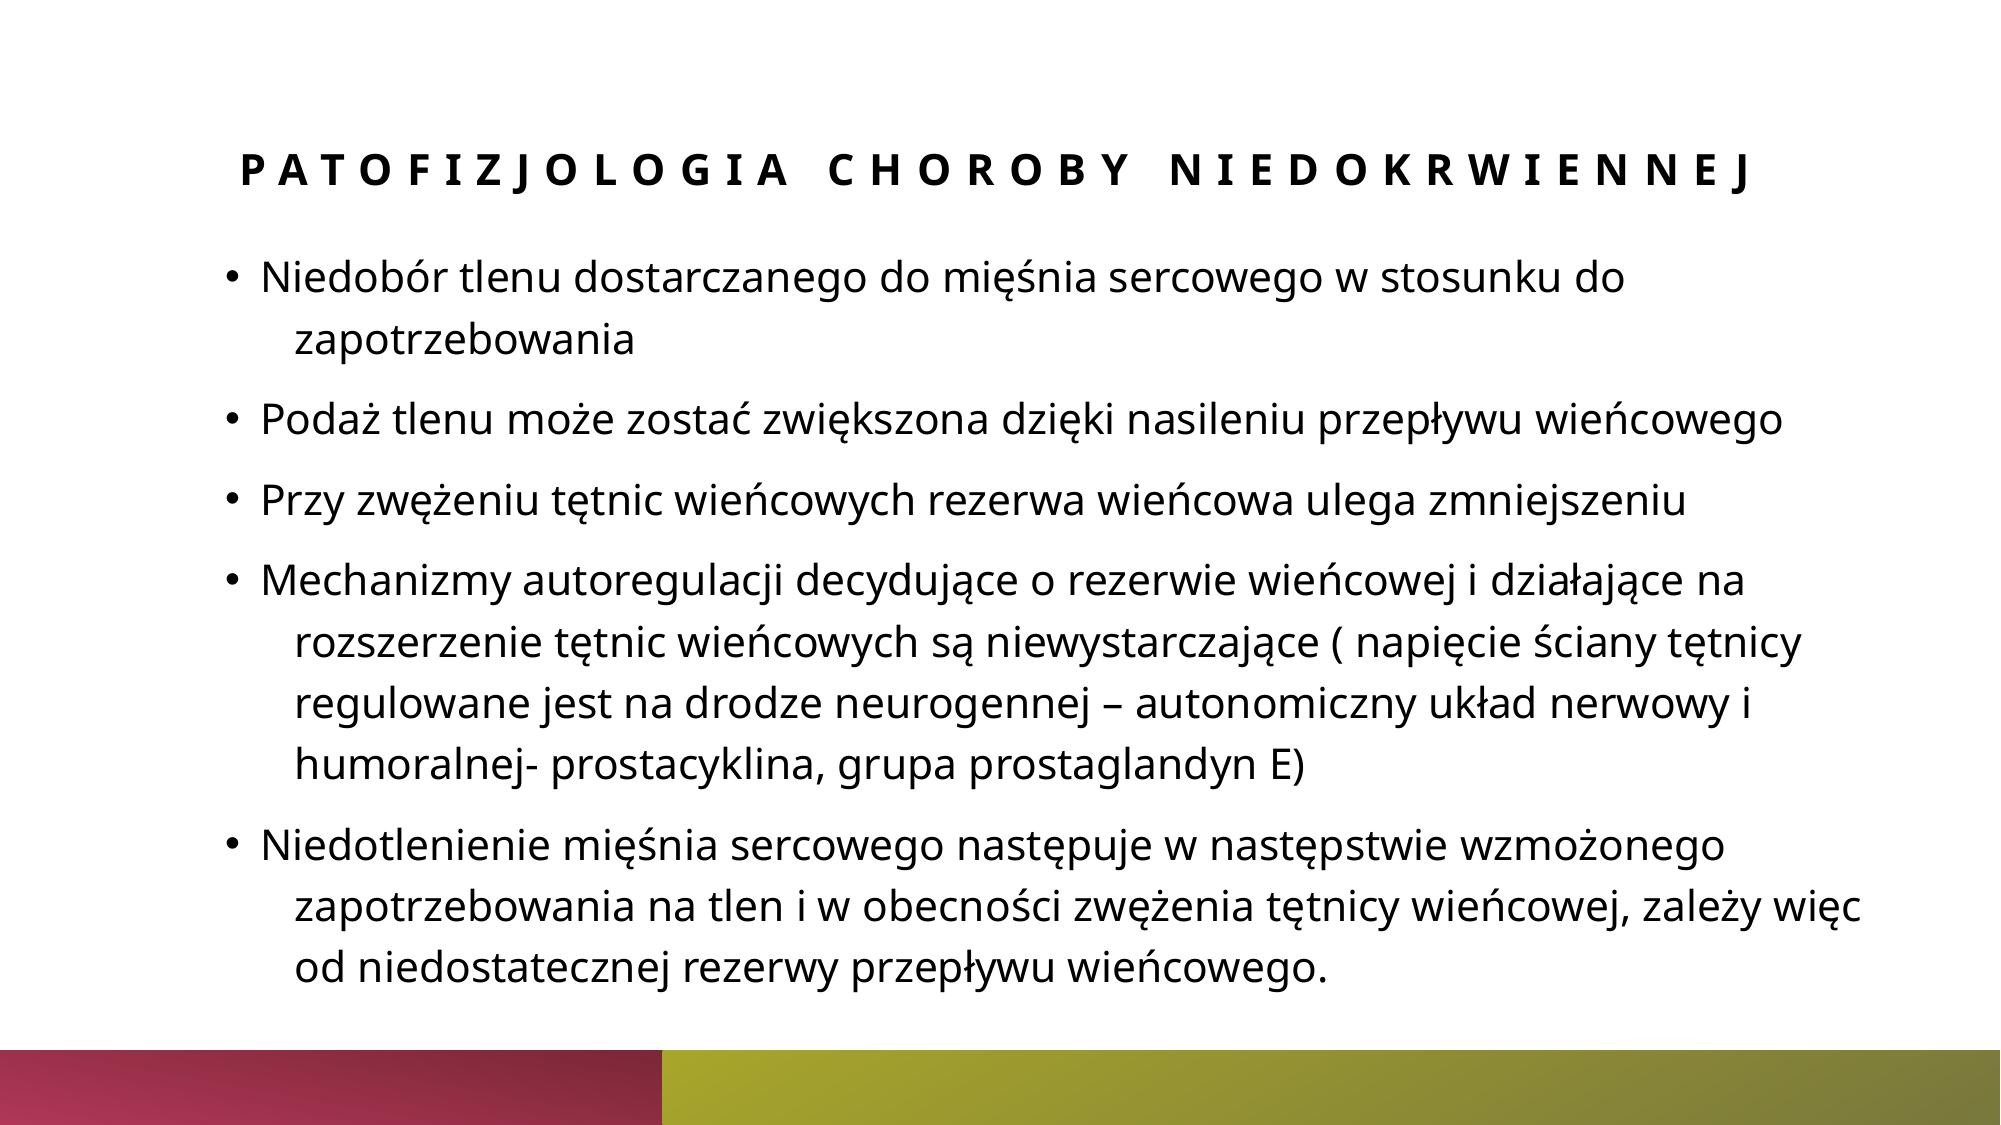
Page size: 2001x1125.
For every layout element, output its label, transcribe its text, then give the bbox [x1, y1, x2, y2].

title Patofizjologia choroby niedokrwiennej [239, 142, 1920, 194]
list Niedobór tlenu dostarczanego do mięśnia sercowego w stosunku do zapotrzebowania Podaż tlenu może zostać zwiększona dzięki nasileniu przepływu wieńcowego Przy zwężeniu tętnic wieńcowych rezerwa wieńcowa ulega zmniejszeniu Mechanizmy autoregulacji decydujące o rezerwie wieńcowej i działające na rozszerzenie tętnic wieńcowych są niewystarczające ( napięcie ściany tętnicy regulowane jest na drodze neurogennej – autonomiczny układ nerwowy i humoralnej- prostacyklina, grupa prostaglandyn E) Niedotlenienie mięśnia sercowego następuje w następstwie wzmożonego zapotrzebowania na tlen i w obecności zwężenia tętnicy wieńcowej, zależy więc od niedostatecznej rezerwy przepływu wieńcowego. [225, 240, 1906, 997]
